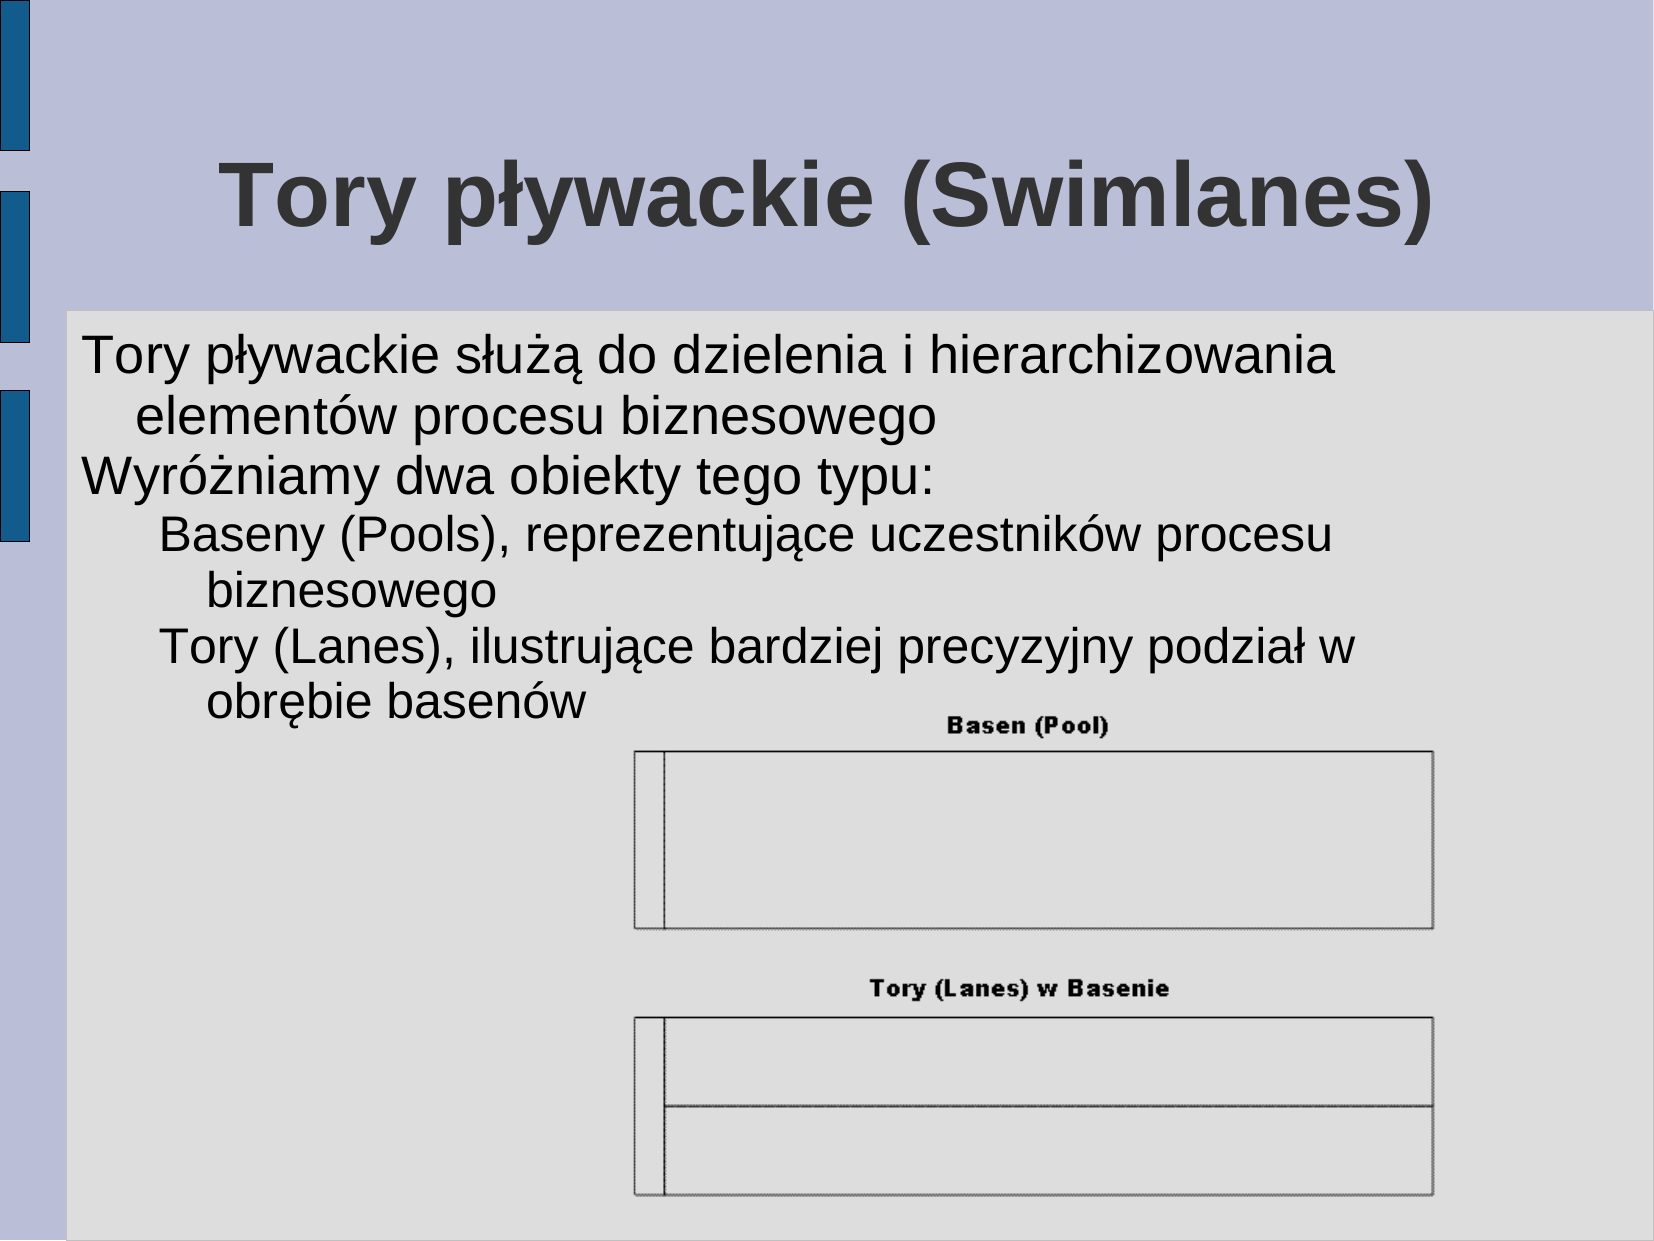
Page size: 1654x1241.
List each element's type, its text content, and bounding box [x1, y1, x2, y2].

list Tory pływackie służą do dzielenia i hierarchizowania elementów procesu biznesowego Wyróżniamy dwa obiekty tego typu: Baseny (Pools), reprezentujące uczestników procesu biznesowego Tory (Lanes), ilustrujące bardziej precyzyjny podział w obrębie basenów [64, 324, 1418, 1107]
picture [620, 704, 1455, 1211]
title Tory pływackie (Swimlanes) [121, 91, 1534, 299]
